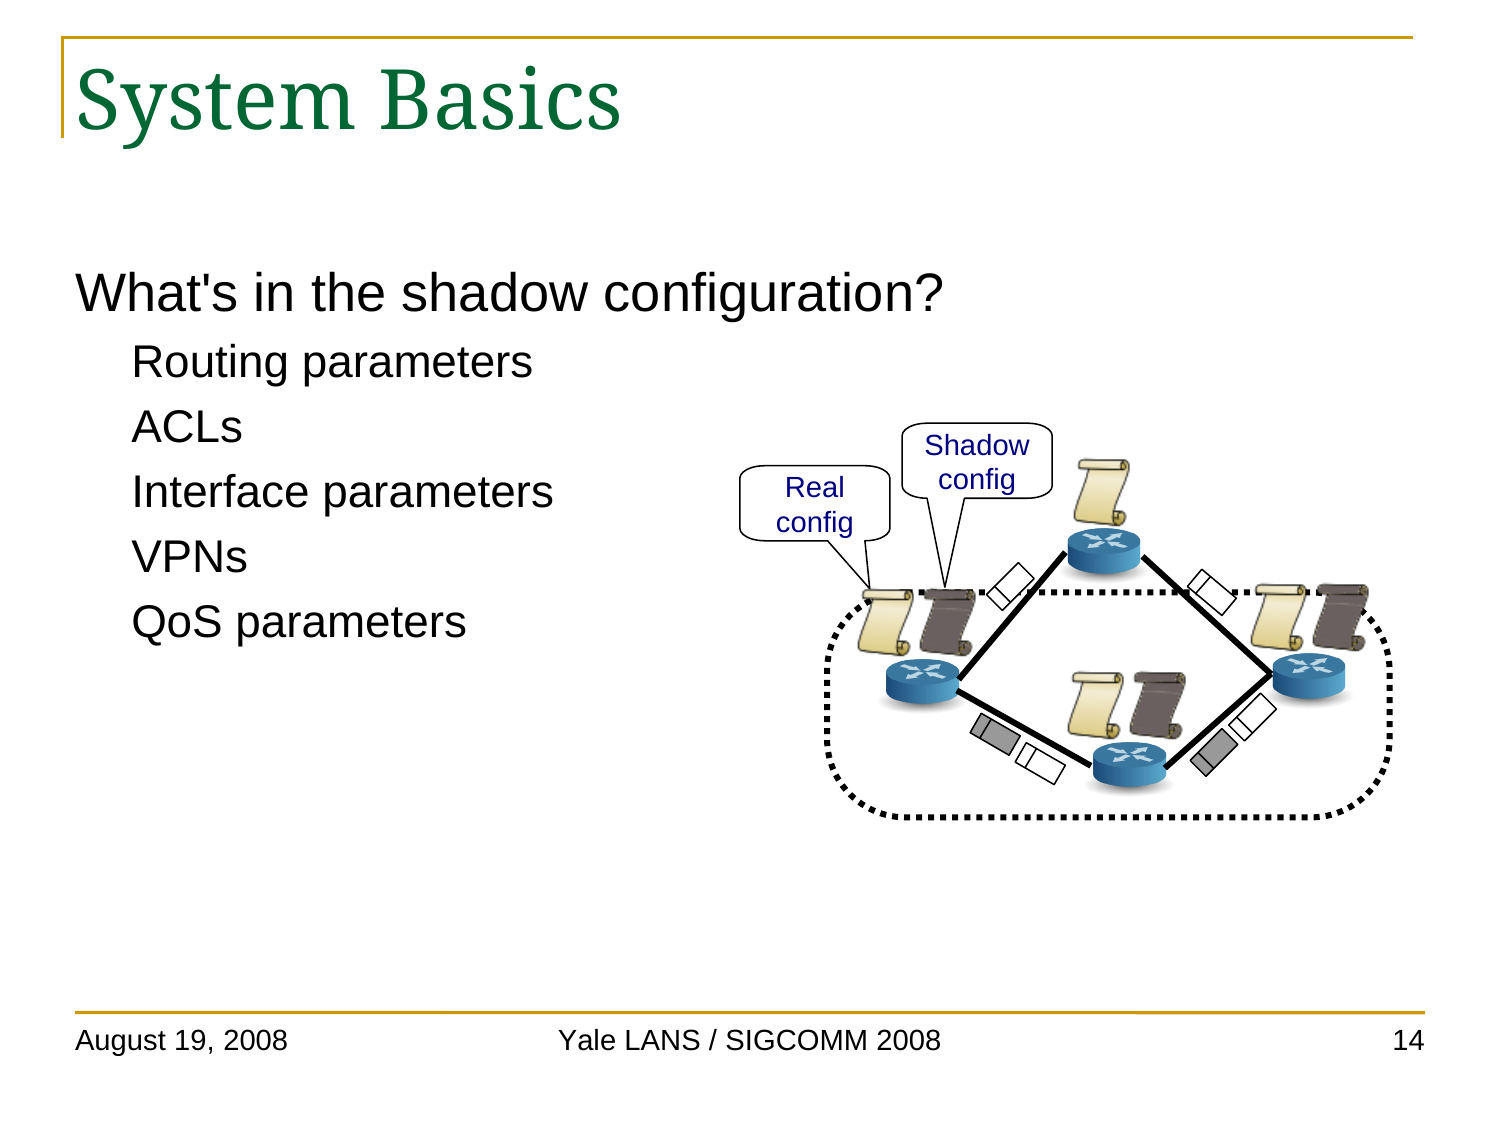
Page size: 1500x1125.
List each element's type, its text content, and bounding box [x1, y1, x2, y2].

text_box [1228, 718, 1252, 741]
text_box Shadow config [902, 423, 1053, 585]
text_box [1187, 569, 1210, 593]
picture [1065, 668, 1189, 805]
text_box [996, 562, 1035, 602]
text_box [1237, 693, 1277, 733]
text_box [1197, 576, 1237, 616]
picture [1255, 665, 1265, 683]
list What's in the shadow configuration? Routing parameters ACLs Interface parameters VPNs QoS parameters [75, 262, 1425, 991]
picture [1050, 455, 1163, 591]
text_box [981, 718, 1021, 756]
text_box [1026, 749, 1066, 785]
text_box [1015, 742, 1036, 768]
picture [1248, 580, 1372, 716]
text_box Real config [739, 465, 890, 585]
picture [855, 585, 982, 721]
text_box [986, 587, 1010, 611]
text_box [1199, 728, 1238, 768]
text_box [970, 713, 990, 738]
title System Basics [75, 49, 1425, 147]
text_box [1190, 753, 1214, 777]
